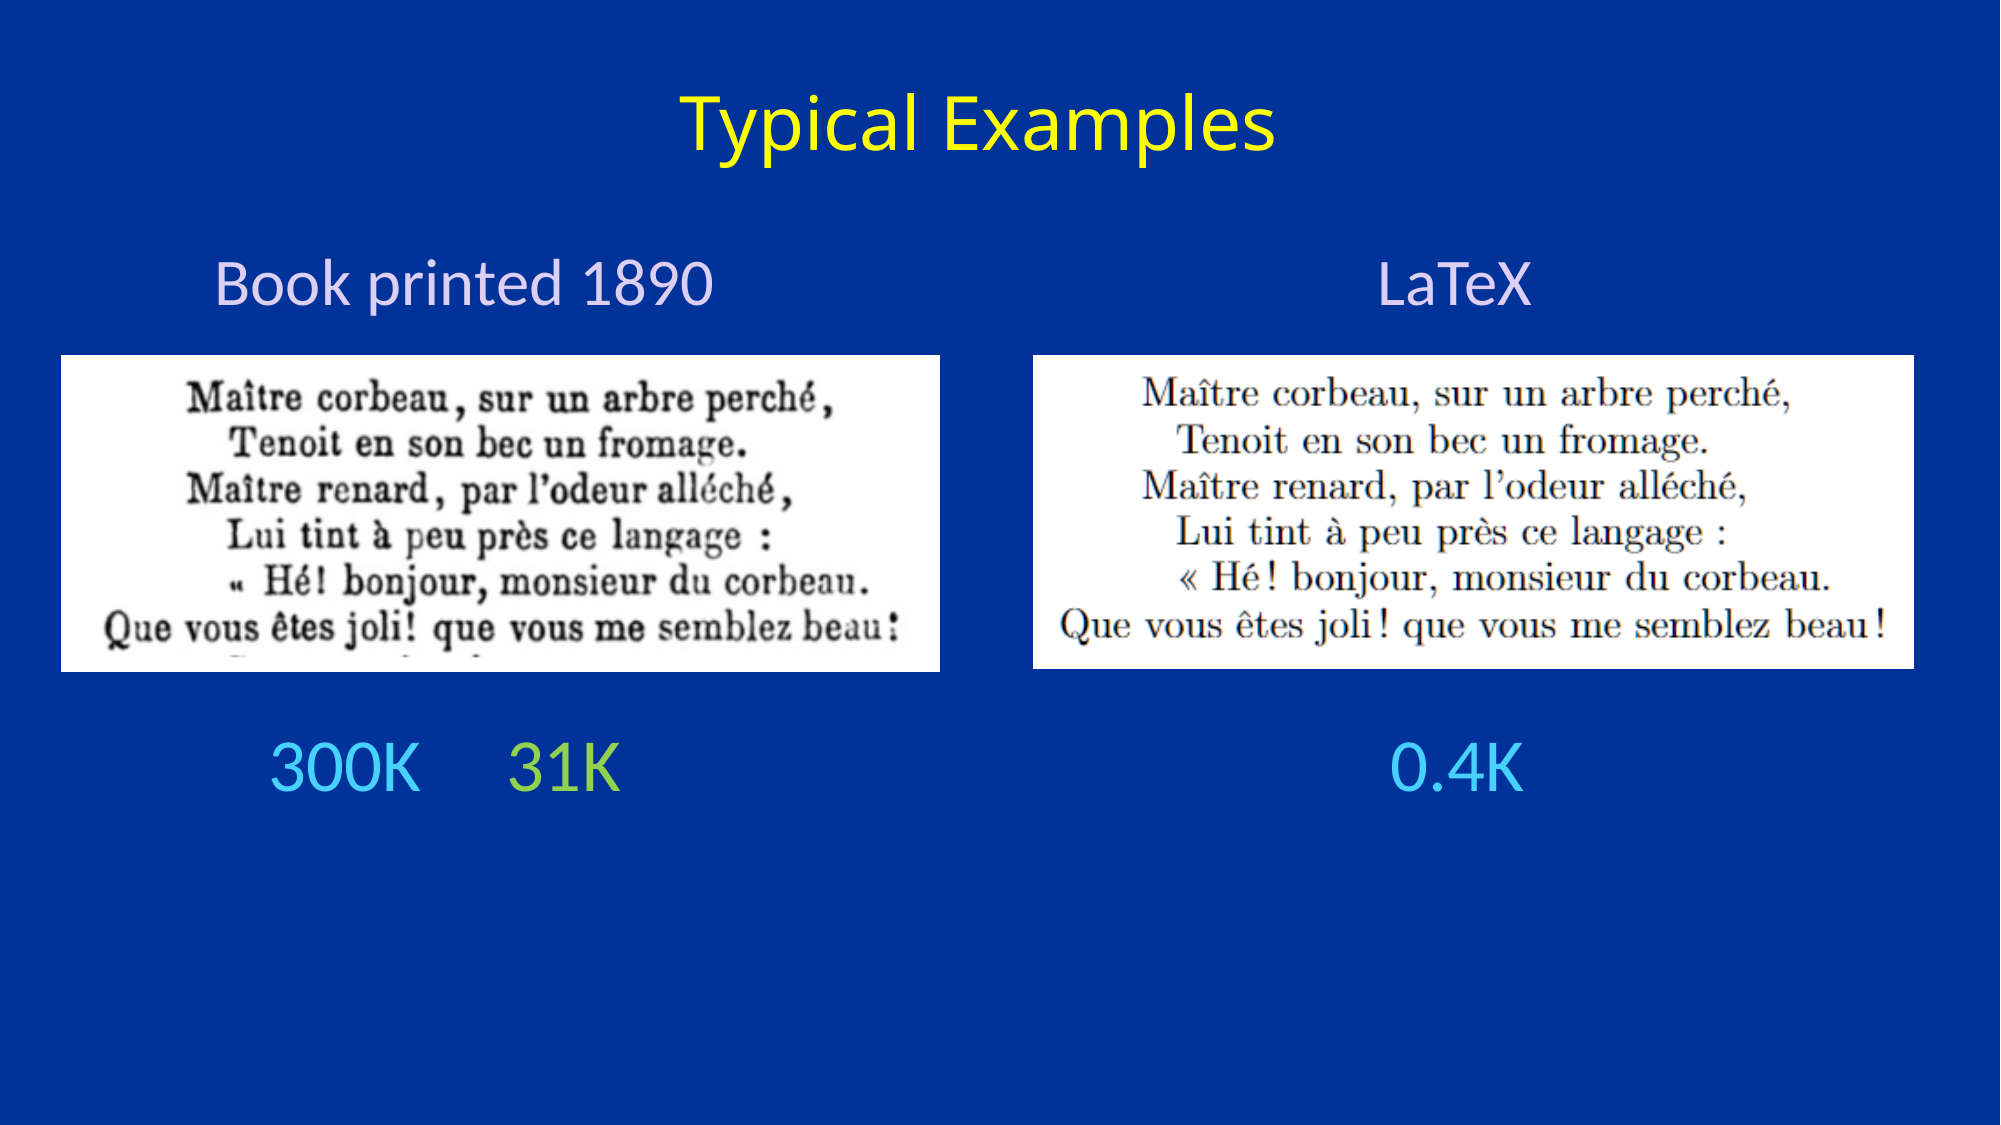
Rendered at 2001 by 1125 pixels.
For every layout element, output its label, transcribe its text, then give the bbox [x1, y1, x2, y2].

text_box 300K 31K [253, 708, 746, 815]
text_box LaTeX [1362, 231, 1602, 330]
text_box Typical Examples [664, 67, 1601, 174]
text_box Book printed 1890 [199, 231, 879, 330]
text_box 0.4K [1375, 708, 1602, 815]
picture [1033, 355, 1914, 669]
picture [61, 355, 940, 672]
